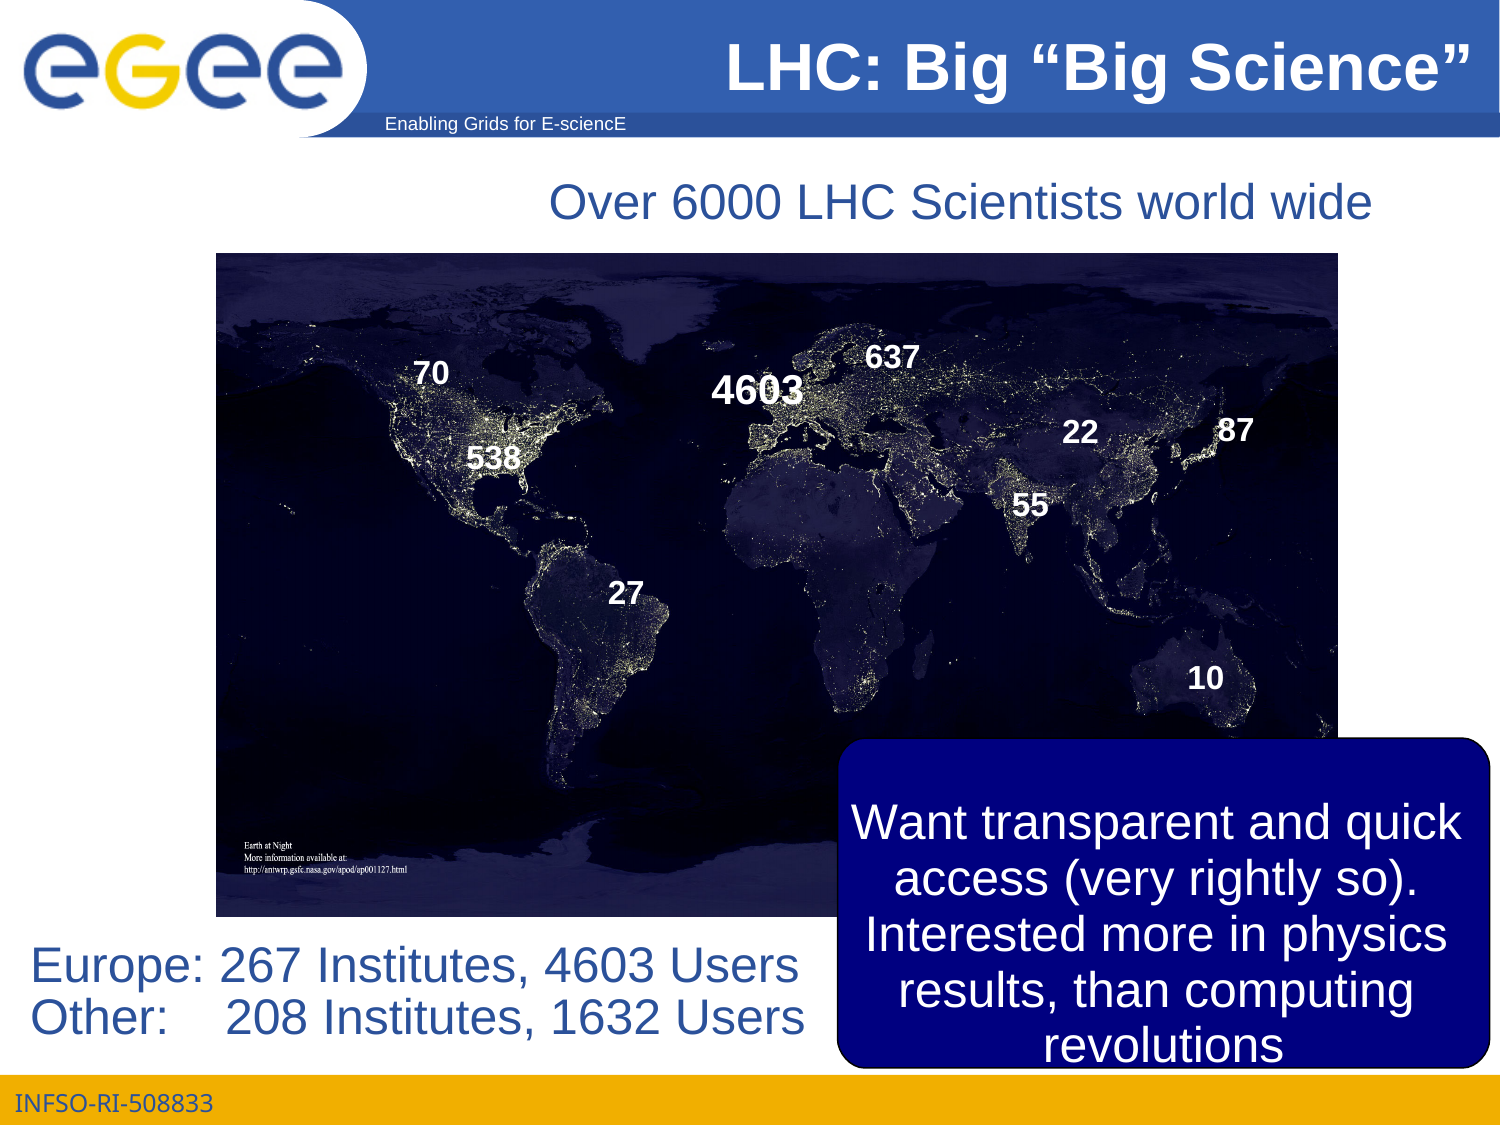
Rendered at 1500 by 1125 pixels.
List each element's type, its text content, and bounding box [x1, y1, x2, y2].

text_box [837, 748, 845, 1058]
text_box Europe: 267 Institutes, 4603 Users Other: 208 Institutes, 1632 Users [30, 941, 818, 1058]
title LHC: Big “Big Science” [369, 0, 1475, 195]
text_box 70 [399, 353, 493, 407]
text_box 538 [452, 438, 561, 491]
text_box 87 [1204, 410, 1298, 463]
text_box [847, 738, 1480, 746]
text_box 22 [1048, 413, 1143, 466]
text_box [1482, 748, 1490, 1058]
text_box 637 [851, 337, 967, 390]
text_box Want transparent and quick access (very rightly so). Interested more in physics results, than computing revolutions [845, 746, 1482, 1125]
picture [18, 30, 349, 112]
text_box 27 [594, 574, 689, 627]
picture [216, 253, 1338, 917]
text_box 55 [998, 486, 1093, 539]
text_box Over 6000 LHC Scientists world wide [548, 178, 1374, 234]
text_box 4603 [698, 367, 820, 430]
text_box 10 [1173, 658, 1268, 712]
